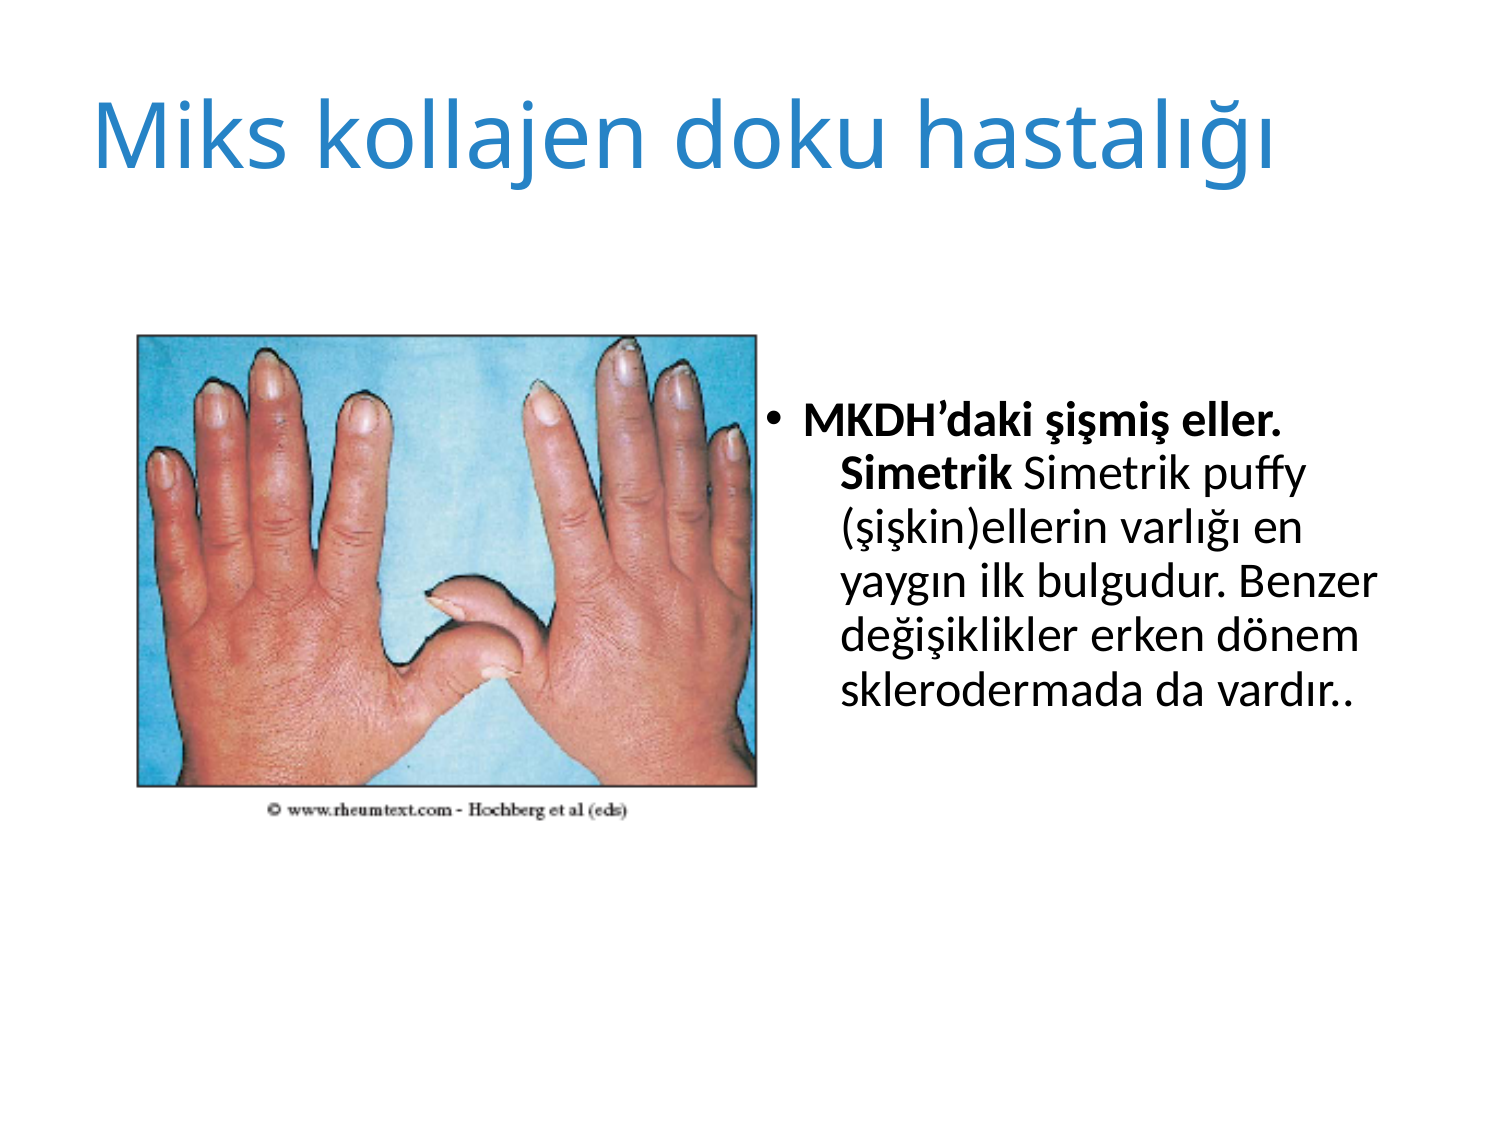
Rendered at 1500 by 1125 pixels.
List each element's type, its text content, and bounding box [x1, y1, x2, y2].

list MKDH’daki şişmiş eller. Simetrik Simetrik puffy (şişkin)ellerin varlığı en yaygın ilk bulgudur. Benzer değişiklikler erken dönem sklerodermada da vardır.. [750, 385, 1413, 922]
chart [135, 333, 762, 823]
title Miks kollajen doku hastalığı [75, 45, 1426, 233]
